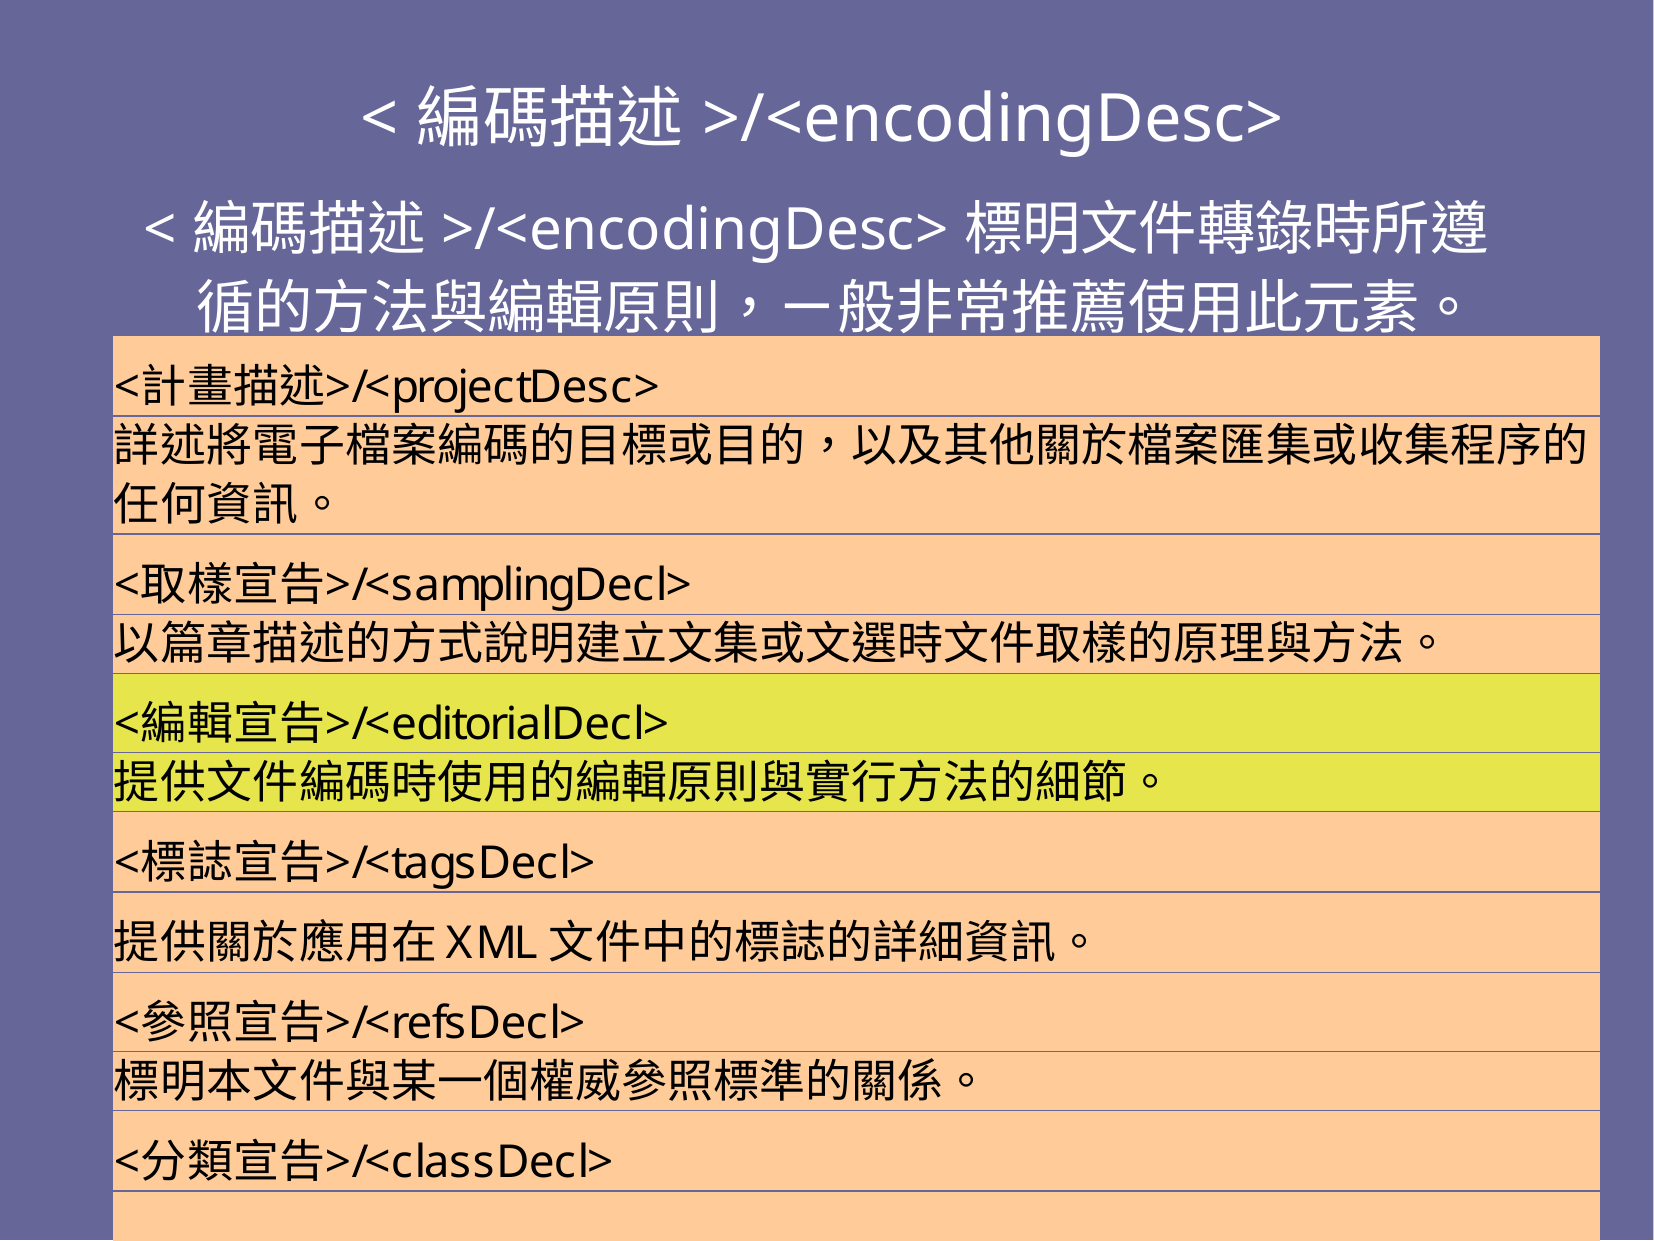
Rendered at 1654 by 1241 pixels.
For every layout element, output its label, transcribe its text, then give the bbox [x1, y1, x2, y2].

list <編碼描述>/<encodingDesc>標明文件轉錄時所遵循的方法與編輯原則，ㄧ般非常推薦使用此元素。 [125, 187, 1538, 336]
chart [112, 336, 1602, 1241]
title <編碼描述>/<encodingDesc> [112, 37, 1525, 188]
